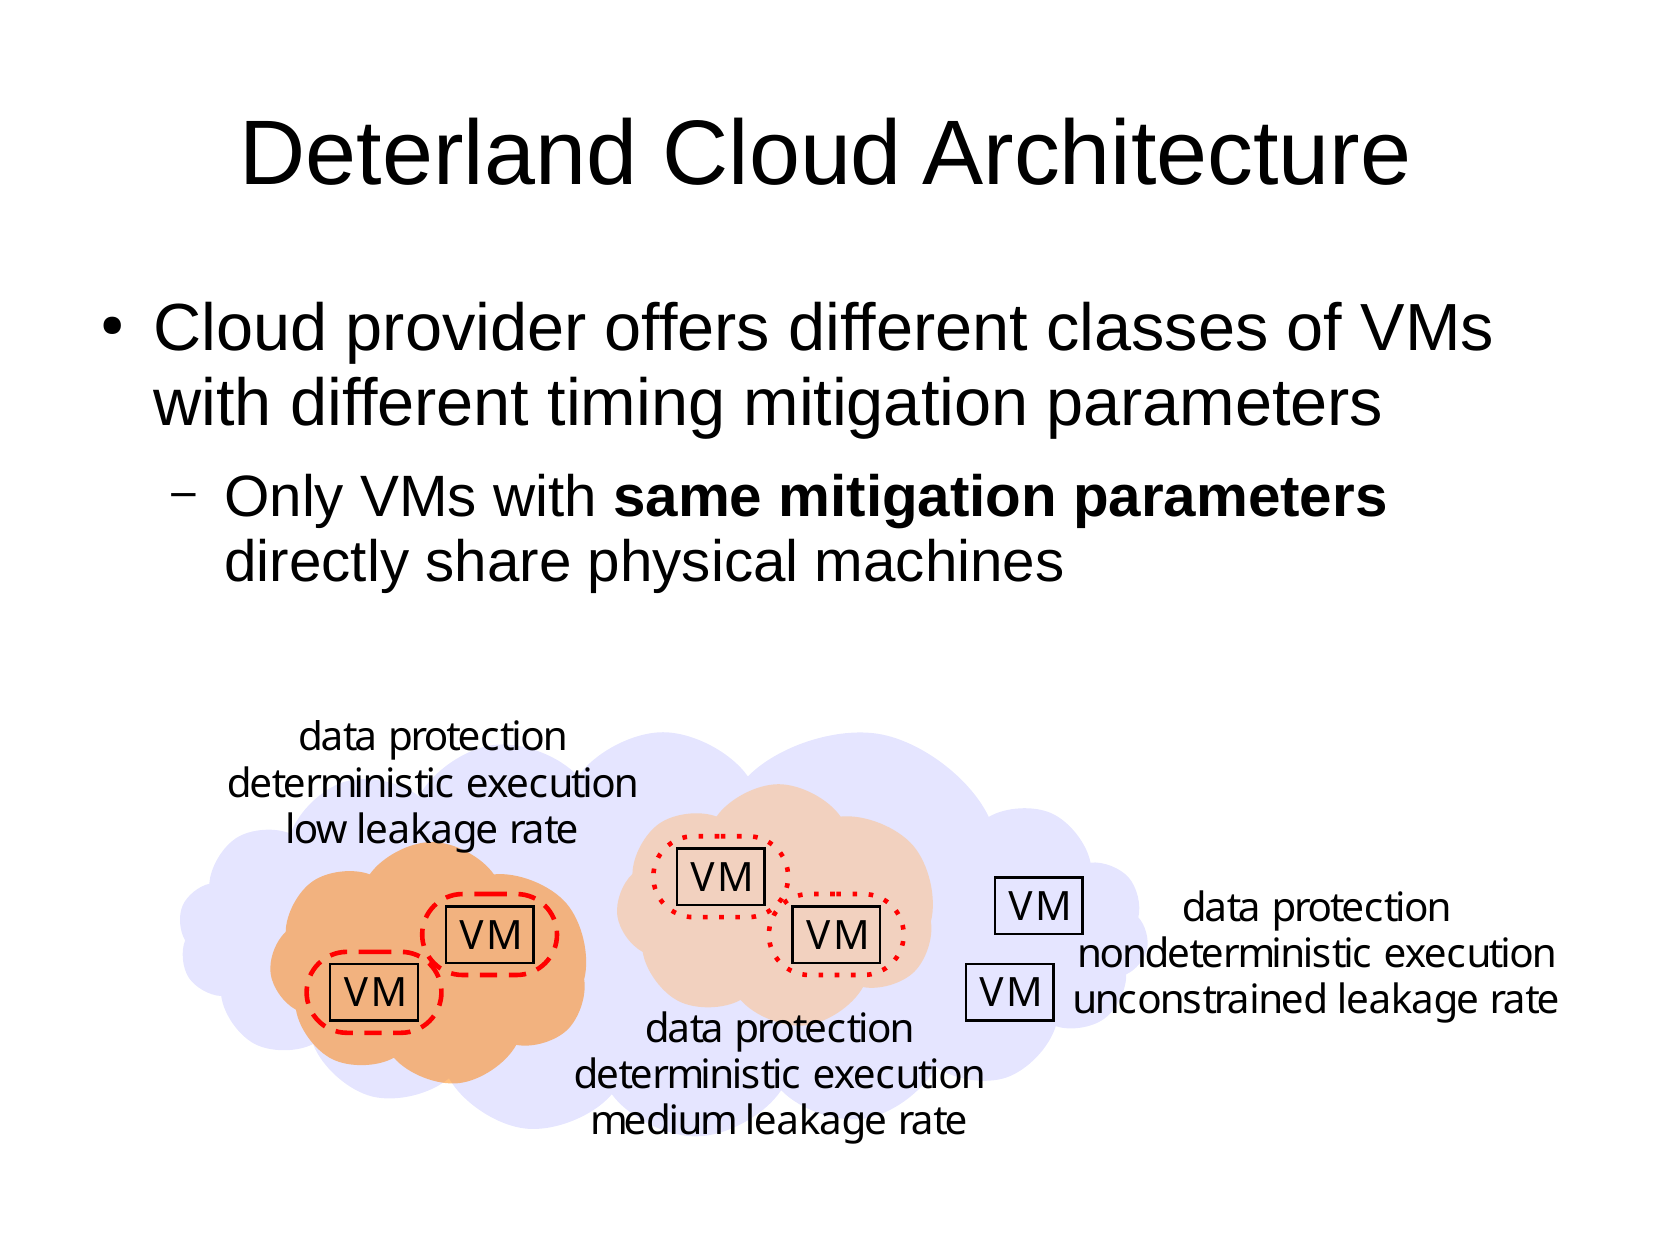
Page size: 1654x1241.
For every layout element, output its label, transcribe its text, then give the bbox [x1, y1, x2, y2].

title Deterland Cloud Architecture [82, 49, 1571, 257]
picture [180, 720, 1560, 1144]
list Cloud provider offers different classes of VMs with different timing mitigation parameters Only VMs with same mitigation parameters directly share physical machines [82, 290, 1571, 1010]
